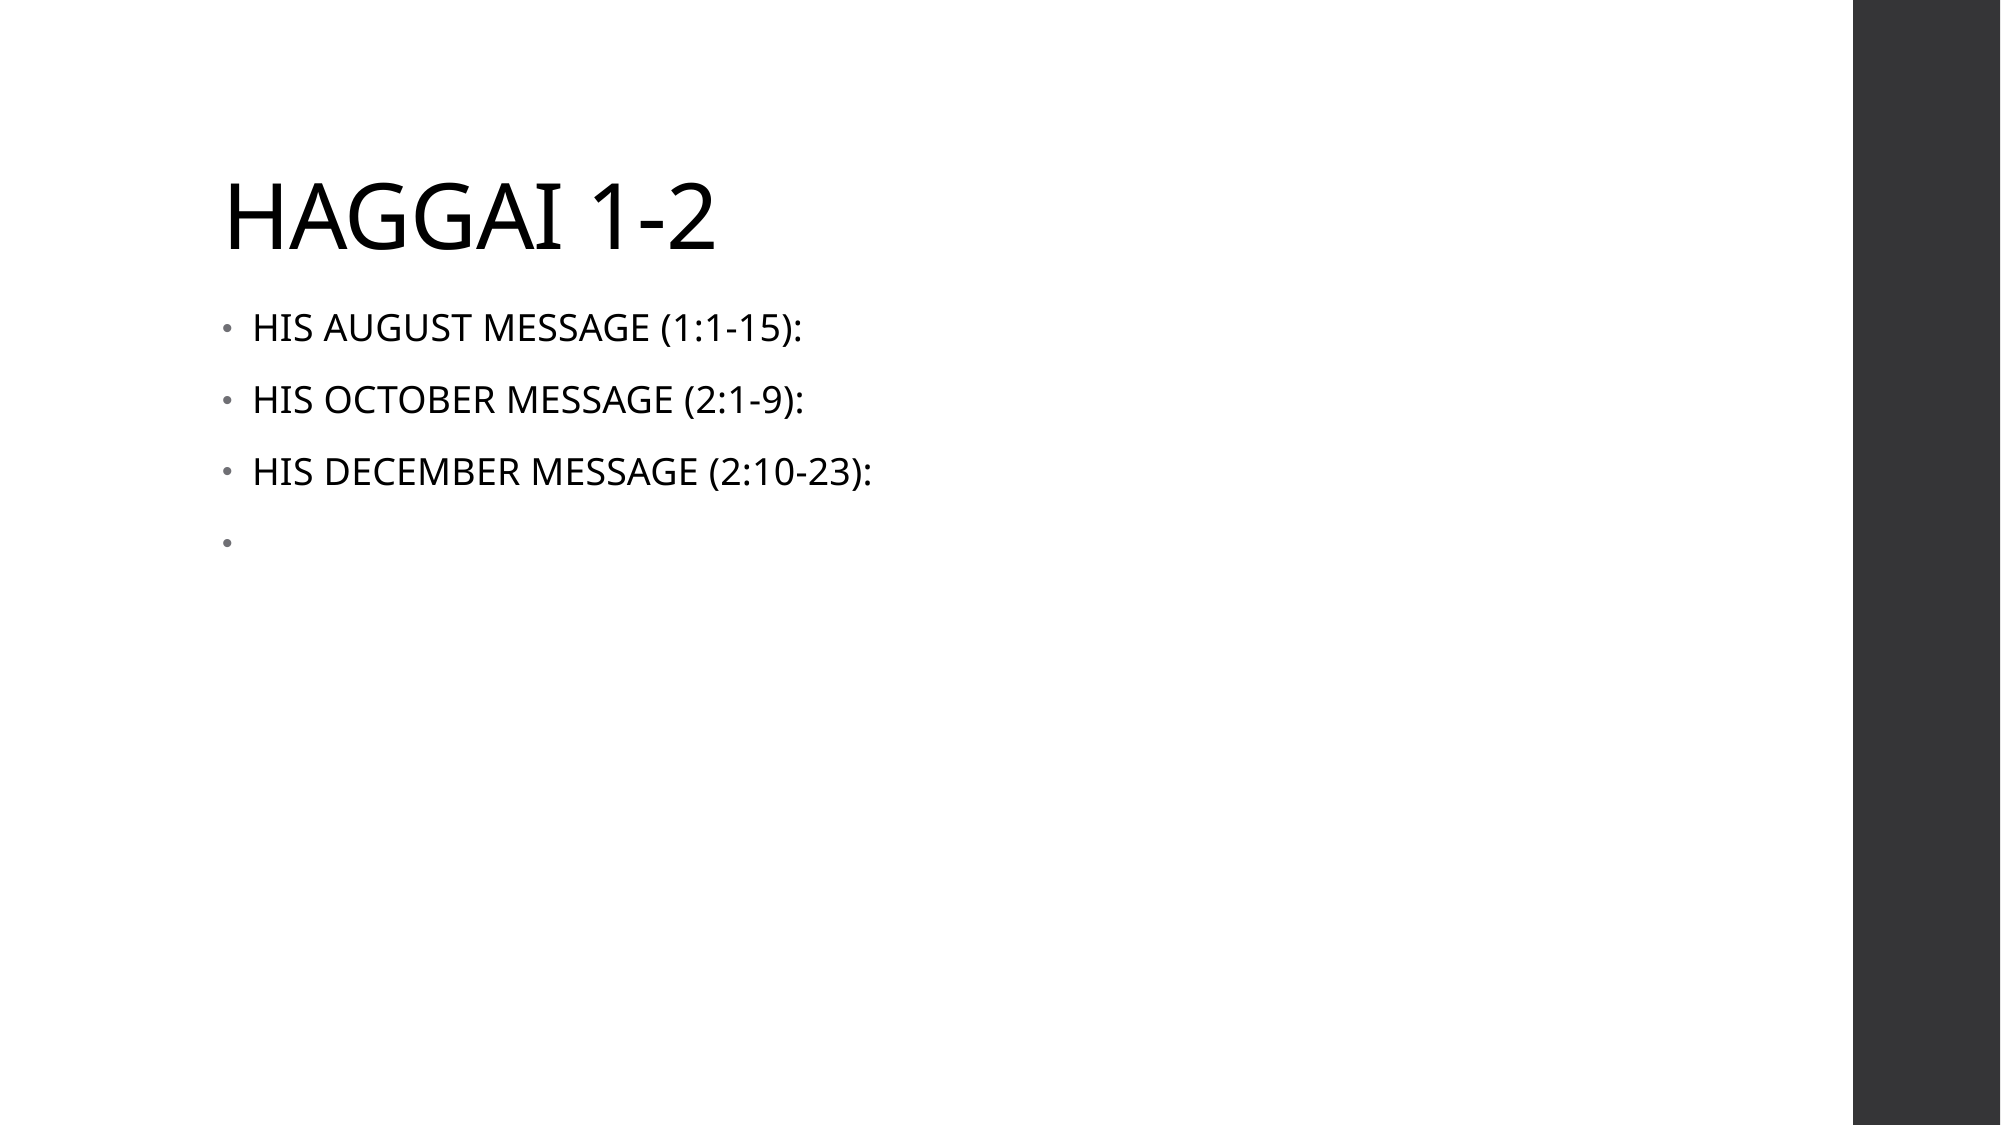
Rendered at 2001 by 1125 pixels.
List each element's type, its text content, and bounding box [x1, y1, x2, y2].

list HIS AUGUST MESSAGE (1:1-15): HIS OCTOBER MESSAGE (2:1-9): HIS DECEMBER MESSAGE (2:10-23): [206, 299, 1617, 1014]
title HAGGAI 1-2 [206, 60, 1797, 278]
